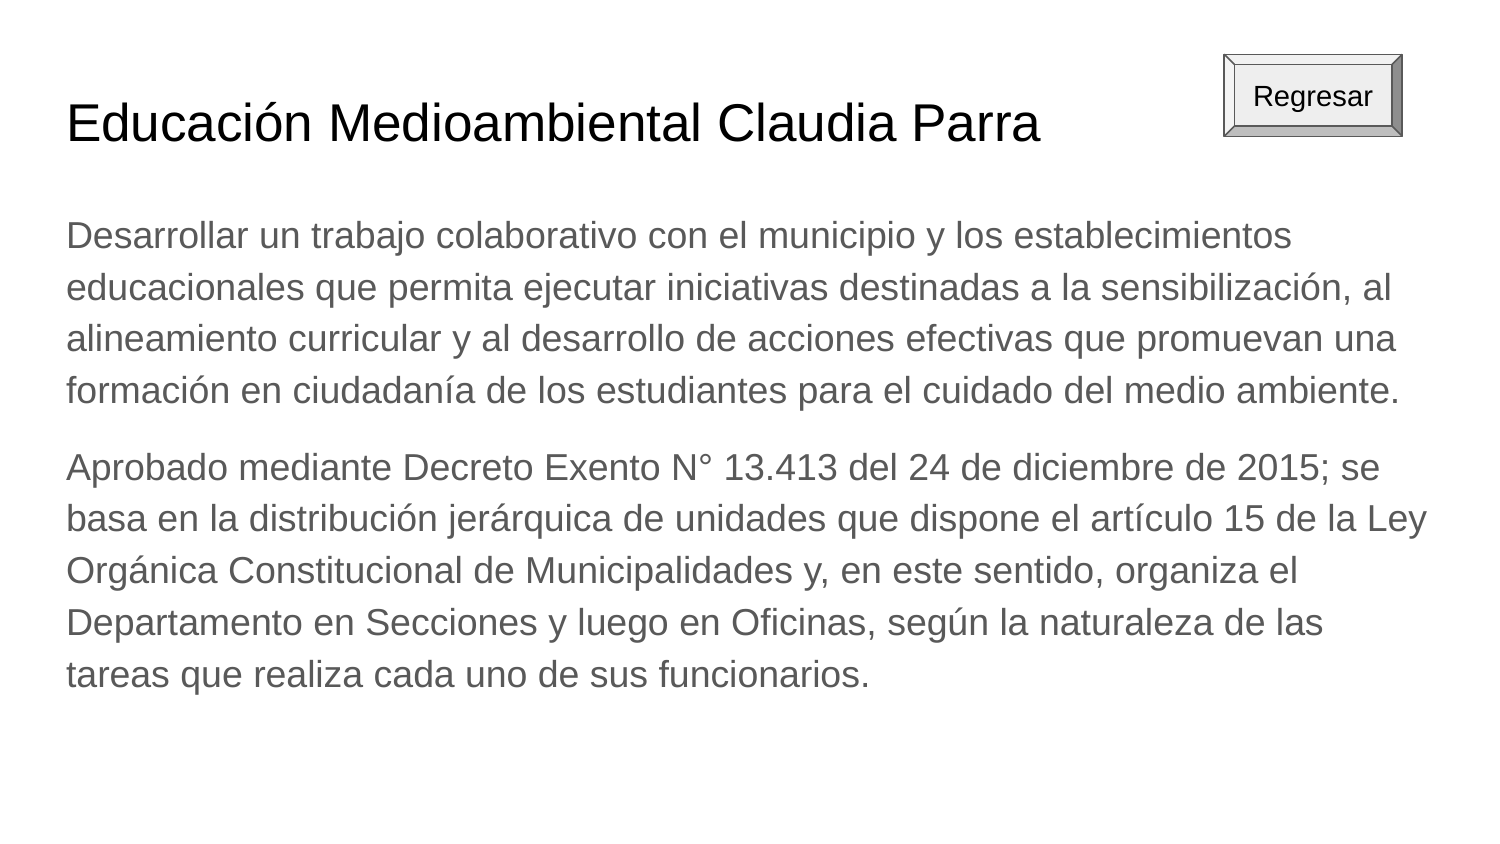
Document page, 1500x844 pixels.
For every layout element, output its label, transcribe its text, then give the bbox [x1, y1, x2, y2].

text_box Regresar [1235, 65, 1391, 126]
title Educación Medioambiental Claudia Parra [51, 72, 1449, 167]
list Desarrollar un trabajo colaborativo con el municipio y los establecimientos educacionales que permita ejecutar iniciativas destinadas a la sensibilización, al alineamiento curricular y al desarrollo de acciones efectivas que promuevan una formación en ciudadanía de los estudiantes para el cuidado del medio ambiente. Aprobado mediante Decreto Exento N° 13.413 del 24 de diciembre de 2015; se basa en la distribución jerárquica de unidades que dispone el artículo 15 de la Ley Orgánica Constitucional de Municipalidades y, en este sentido, organiza el Departamento en Secciones y luego en Oficinas, según la naturaleza de las tareas que realiza cada uno de sus funcionarios. [51, 189, 1449, 750]
